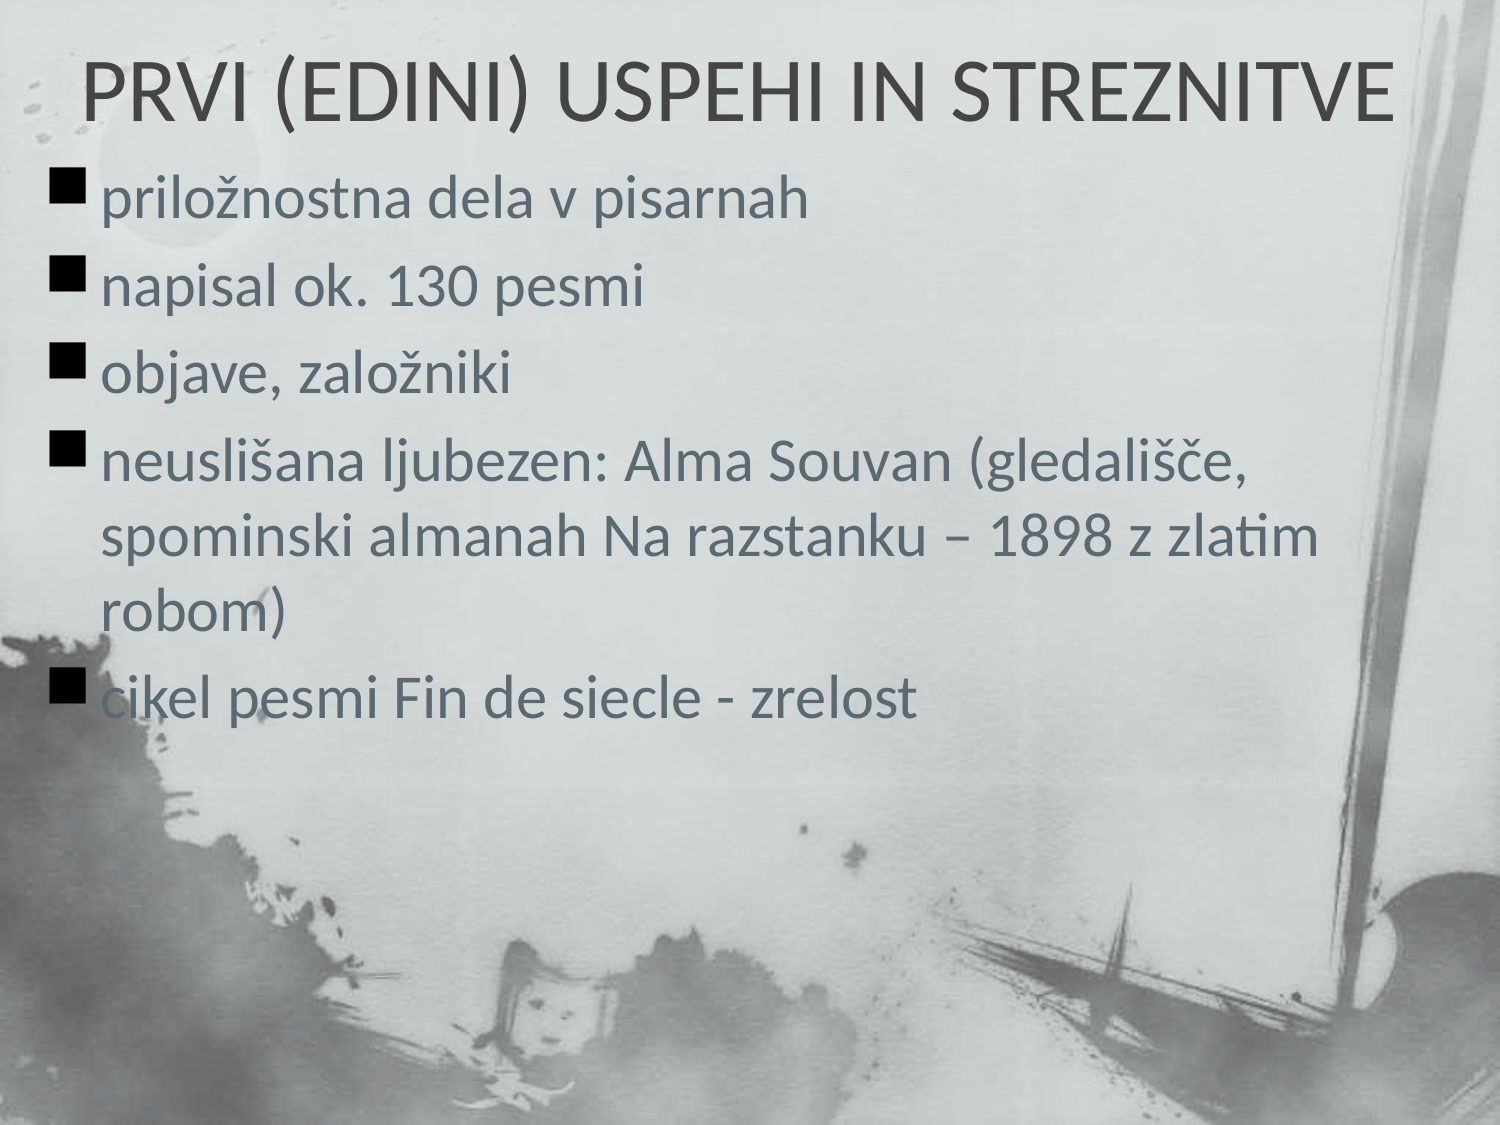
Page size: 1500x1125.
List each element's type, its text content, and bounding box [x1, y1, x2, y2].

title PRVI (EDINI) USPEHI IN STREZNITVE [64, 19, 1415, 148]
list priložnostna dela v pisarnah napisal ok. 130 pesmi objave, založniki neuslišana ljubezen: Alma Souvan (gledališče, spominski almanah Na razstanku – 1898 z zlatim robom) cikel pesmi Fin de siecle - zrelost [29, 148, 1483, 1005]
picture [0, 0, 1500, 1125]
